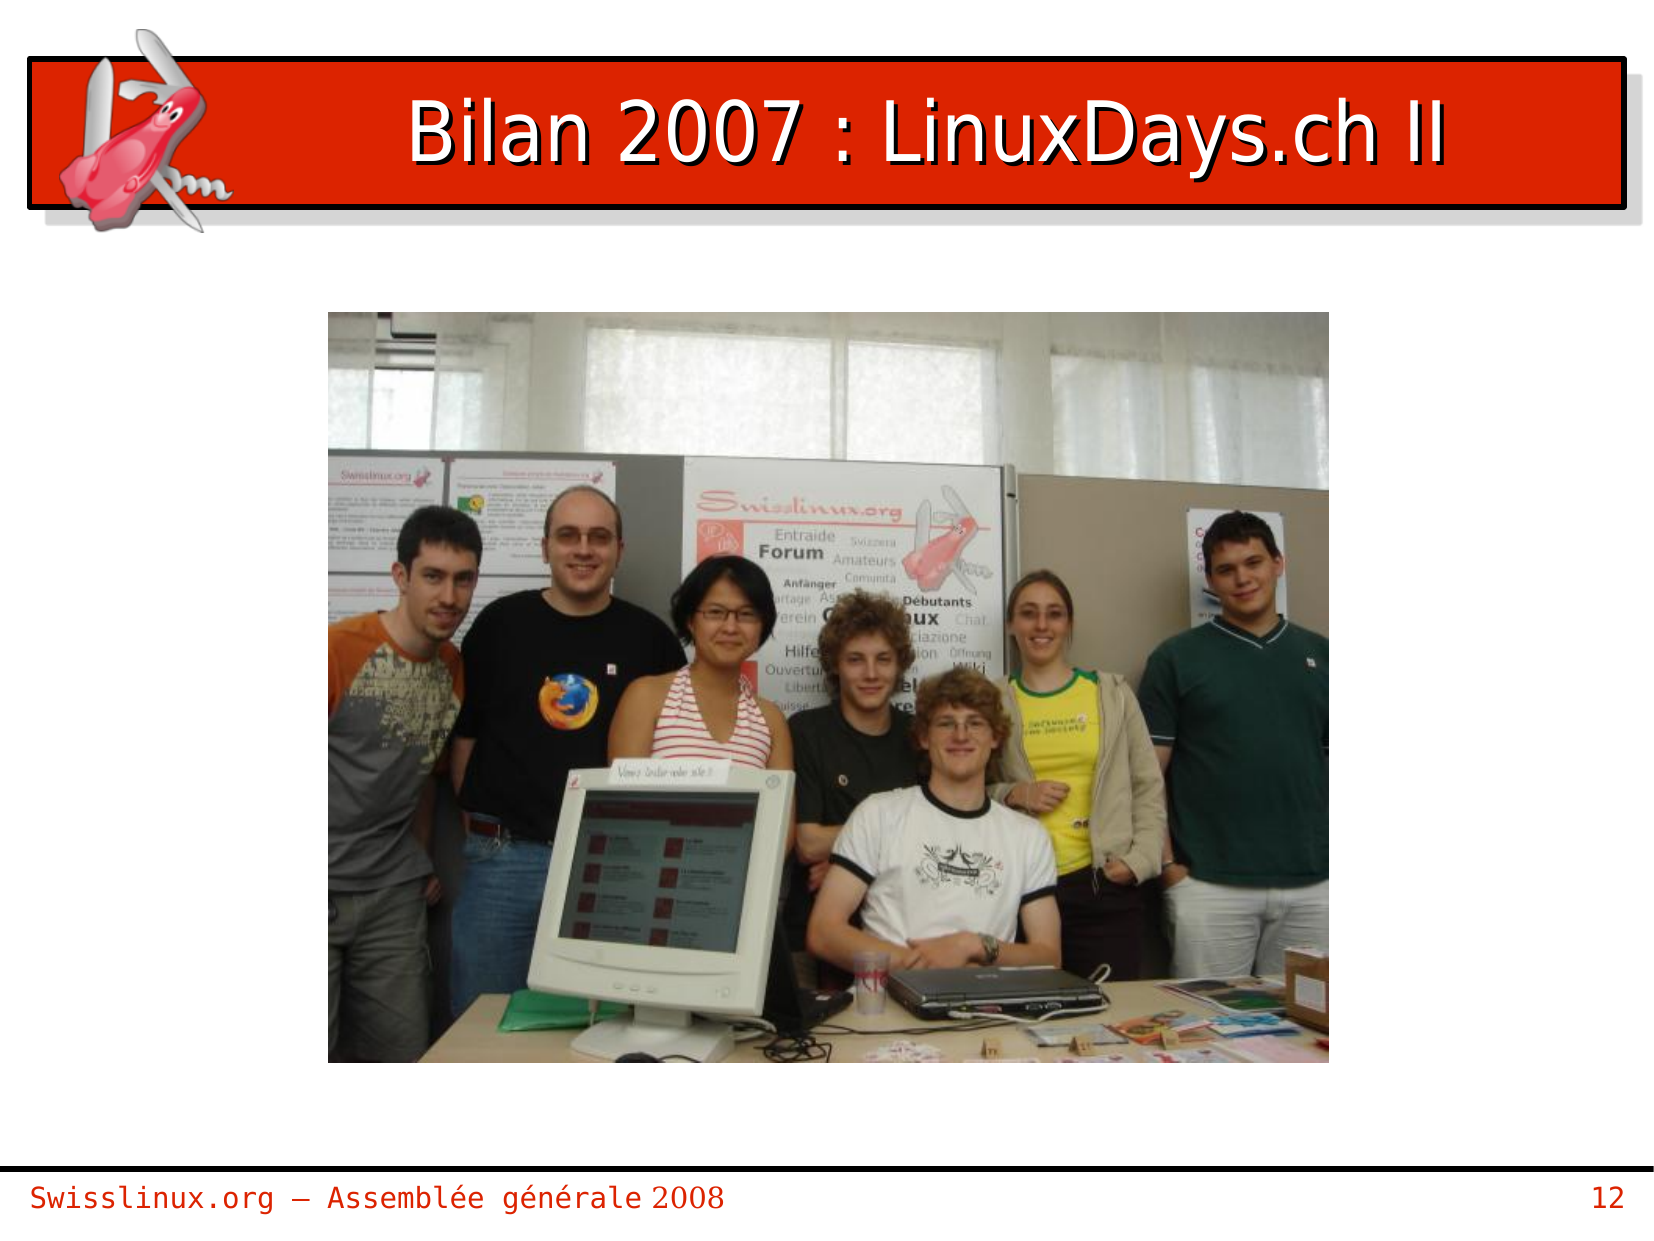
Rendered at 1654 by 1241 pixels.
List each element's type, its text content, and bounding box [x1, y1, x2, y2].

title Bilan 2007 : LinuxDays.ch II [259, 84, 1595, 182]
picture [328, 312, 1329, 1063]
picture [59, 29, 234, 233]
